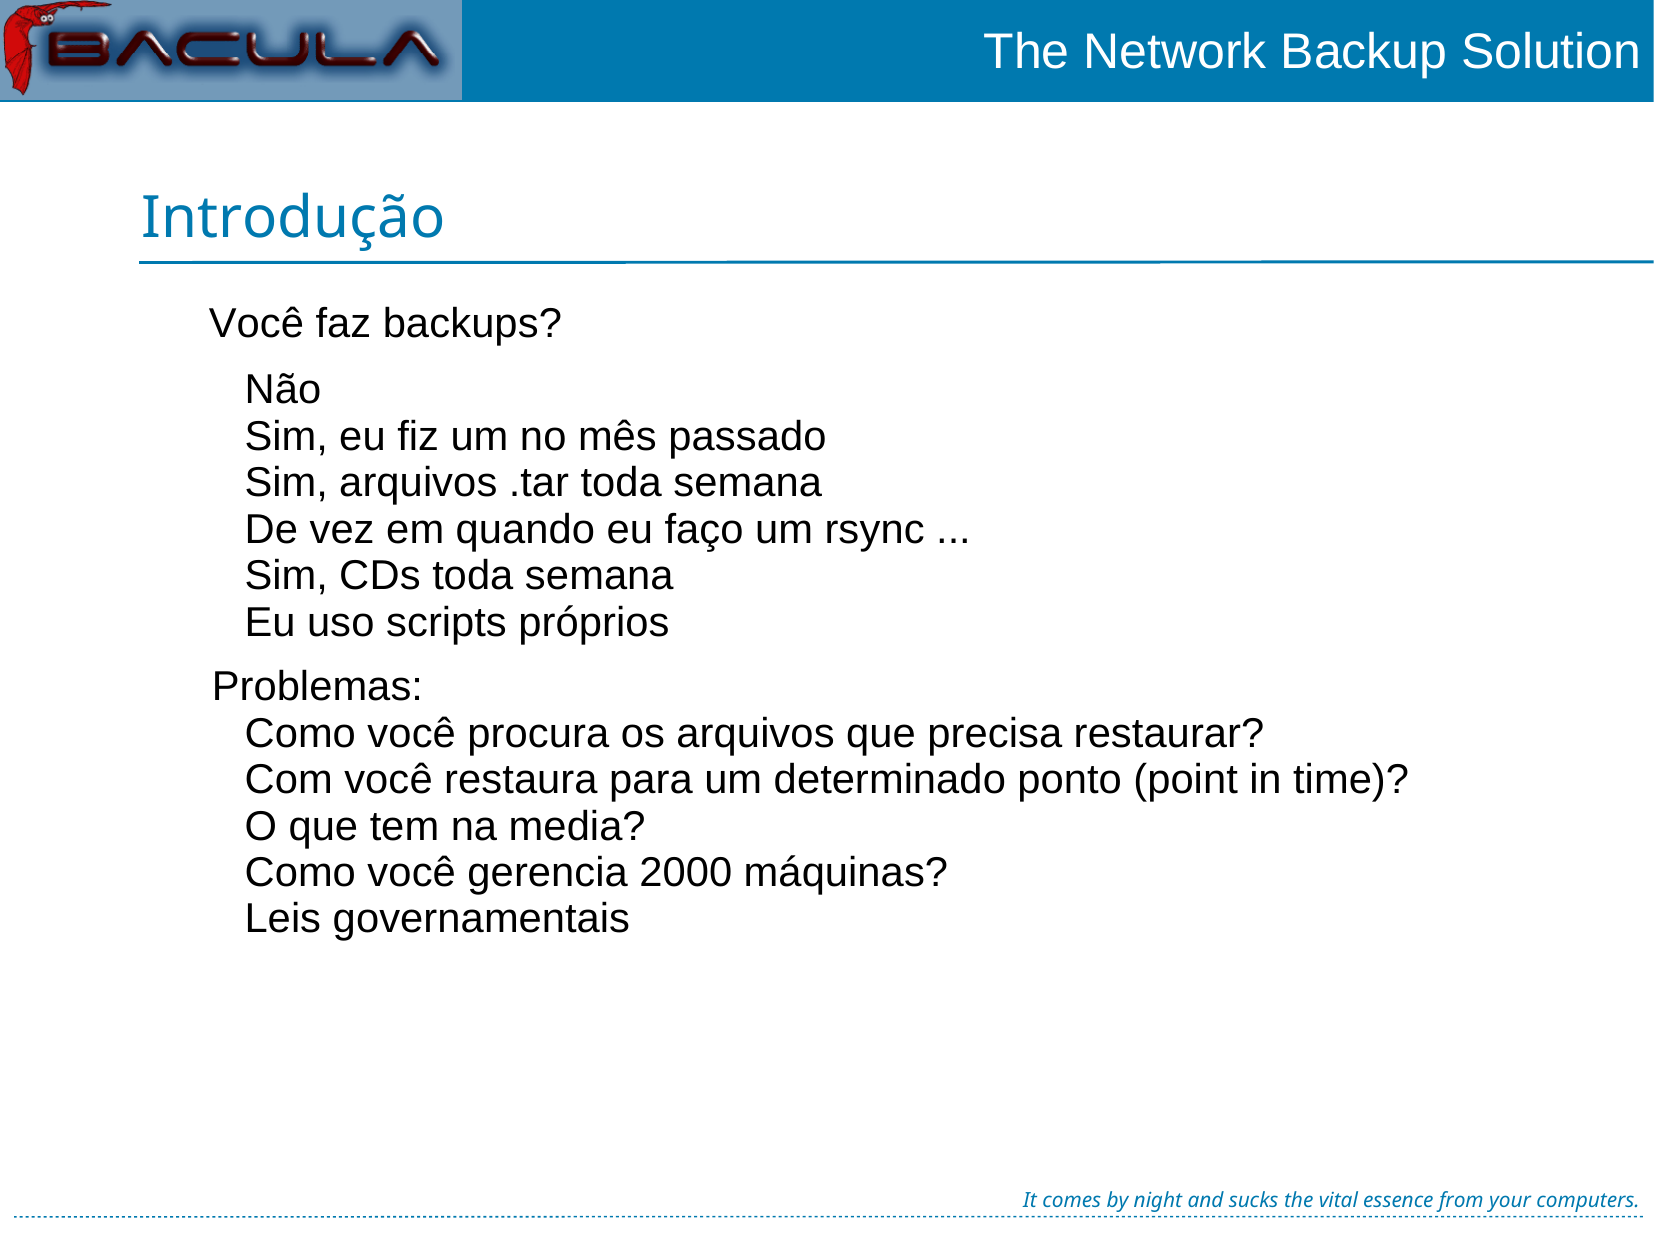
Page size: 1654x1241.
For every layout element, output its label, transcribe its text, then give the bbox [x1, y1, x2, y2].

picture [0, 0, 461, 99]
title Introdução [141, 150, 1501, 255]
list Você faz backups? Não Sim, eu fiz um no mês passado Sim, arquivos .tar toda semana De vez em quando eu faço um rsync ... Sim, CDs toda semana Eu uso scripts próprios Problemas: Como você procura os arquivos que precisa restaurar? Com você restaura para um determinado ponto (point in time)? O que tem na media? Como você gerencia 2000 máquinas? Leis governamentais [150, 300, 1534, 1214]
